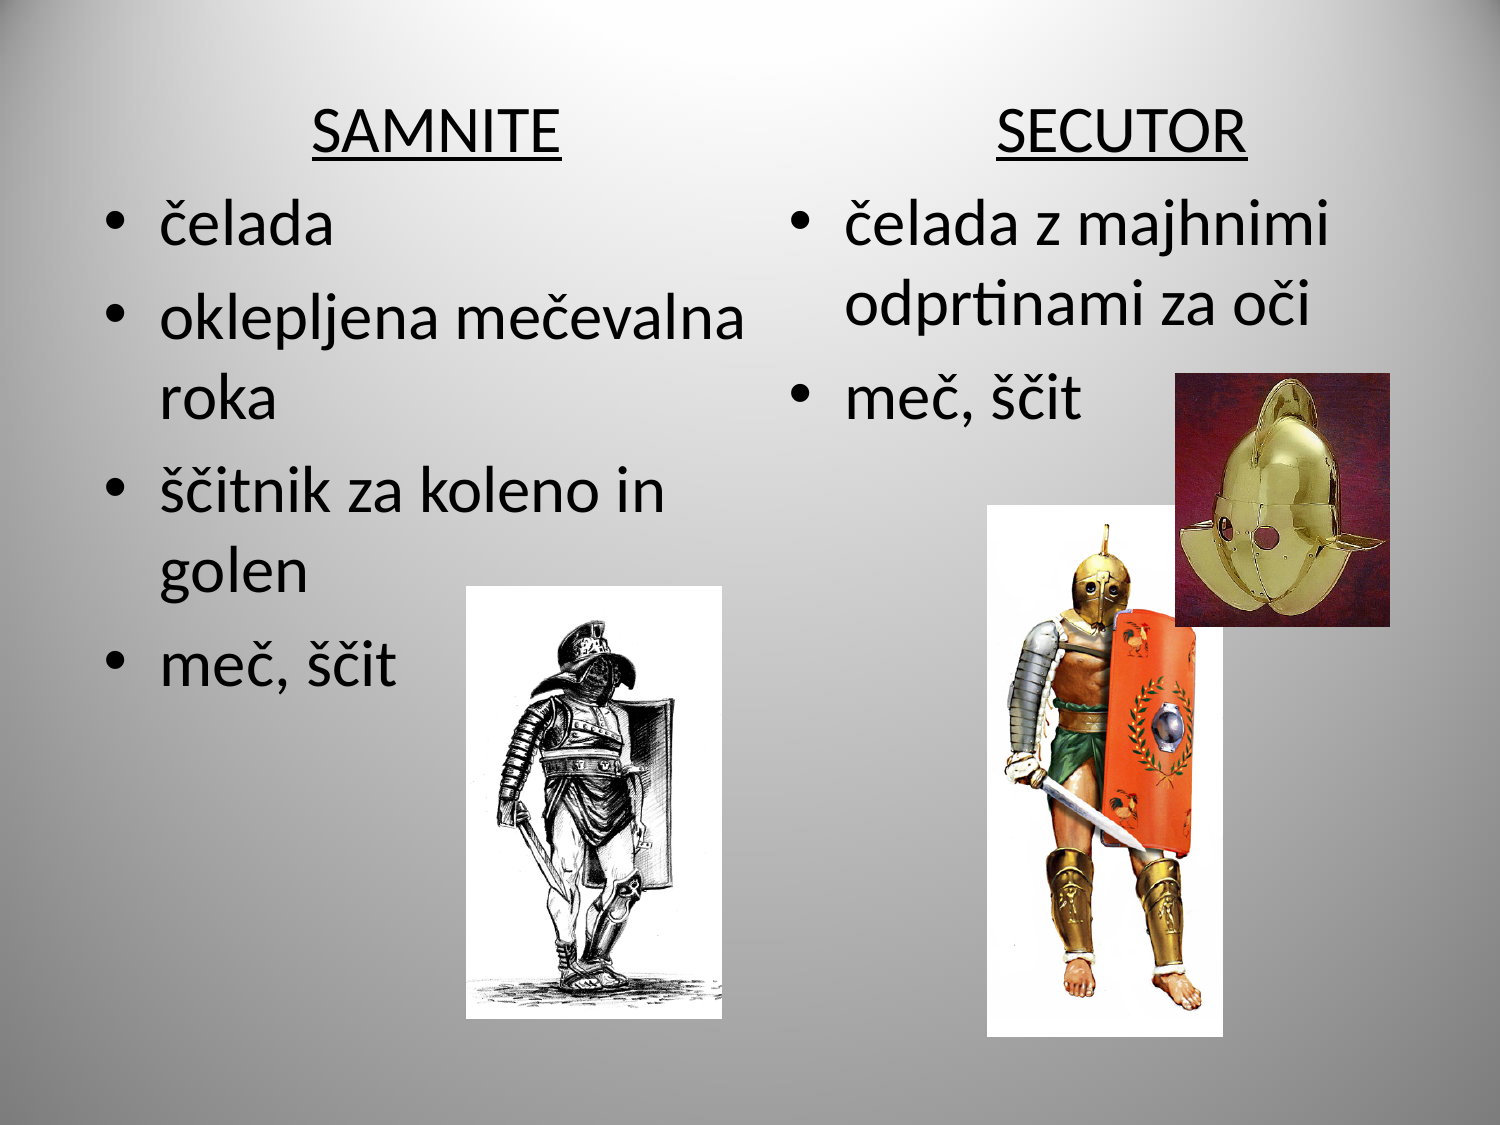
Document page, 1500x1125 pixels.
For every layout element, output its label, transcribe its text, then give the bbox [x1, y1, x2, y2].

picture [0, 0, 1500, 1125]
list SAMNITE čelada oklepljena mečevalna roka ščitnik za koleno in golen meč, ščit [88, 78, 773, 1059]
text_box SECUTOR čelada z majhnimi odprtinami za oči meč, ščit [773, 78, 1471, 1059]
